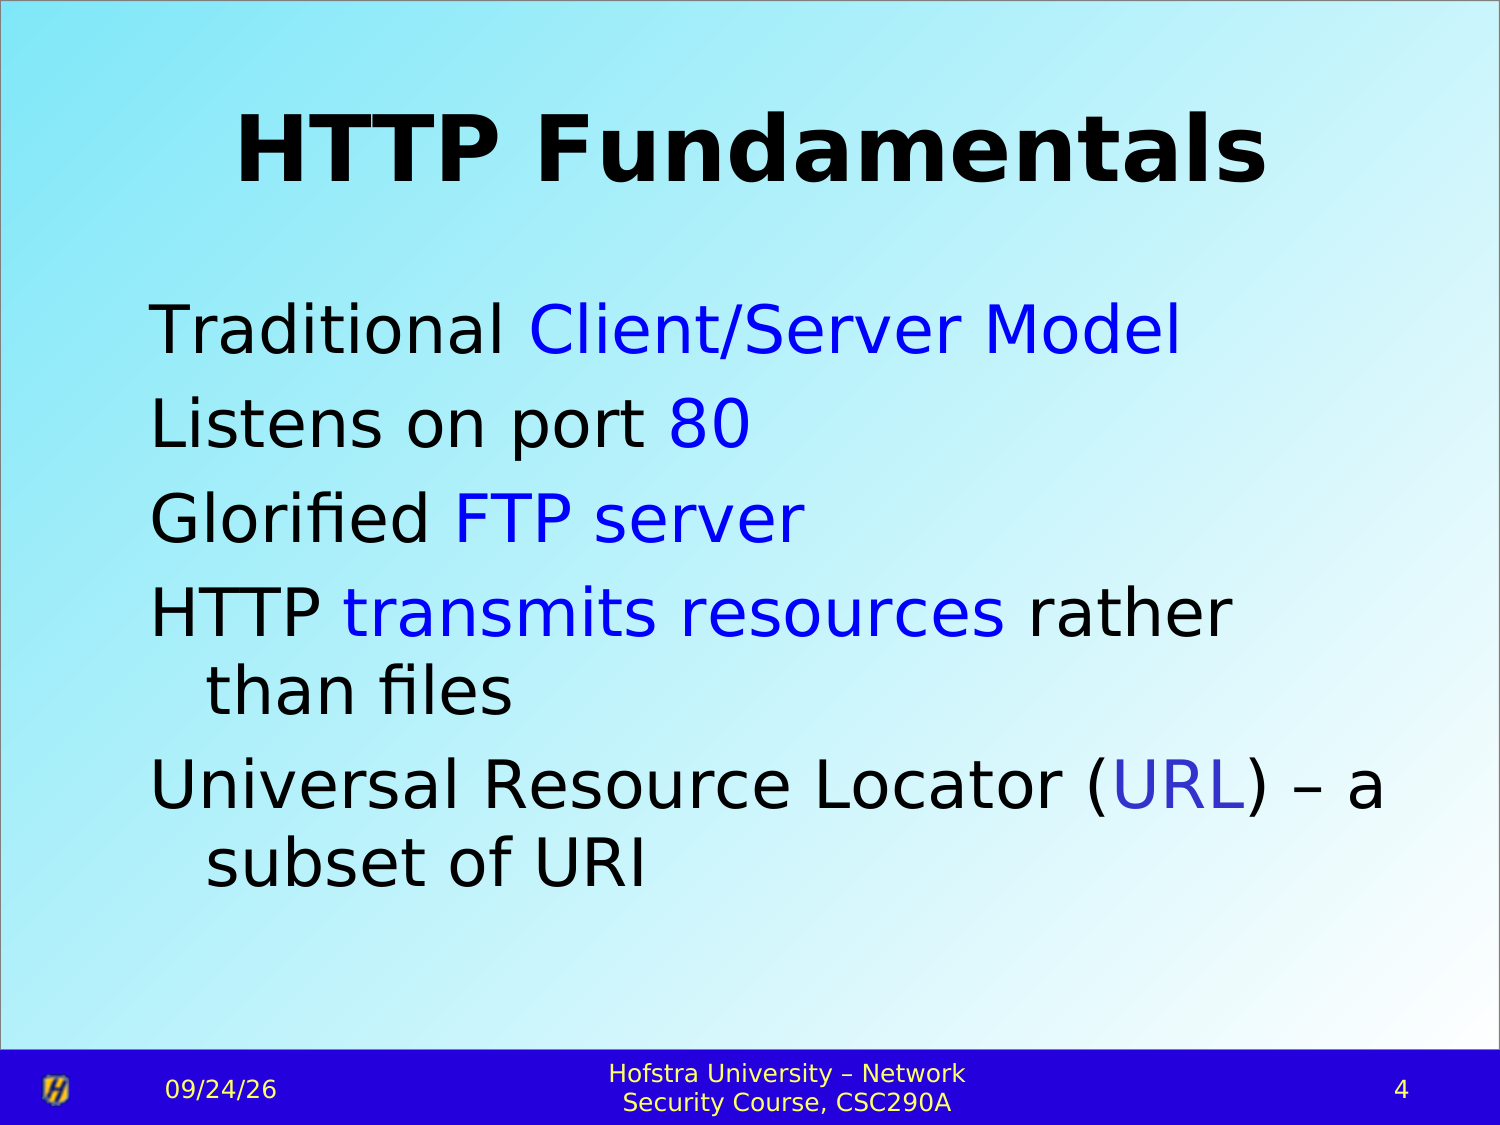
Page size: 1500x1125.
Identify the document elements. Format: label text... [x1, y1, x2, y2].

list Traditional Client/Server Model Listens on port 80 Glorified FTP server HTTP transmits resources rather than files Universal Resource Locator (URL) – a subset of URI [134, 283, 1410, 959]
title HTTP Fundamentals [112, 85, 1391, 212]
picture [37, 1072, 76, 1110]
